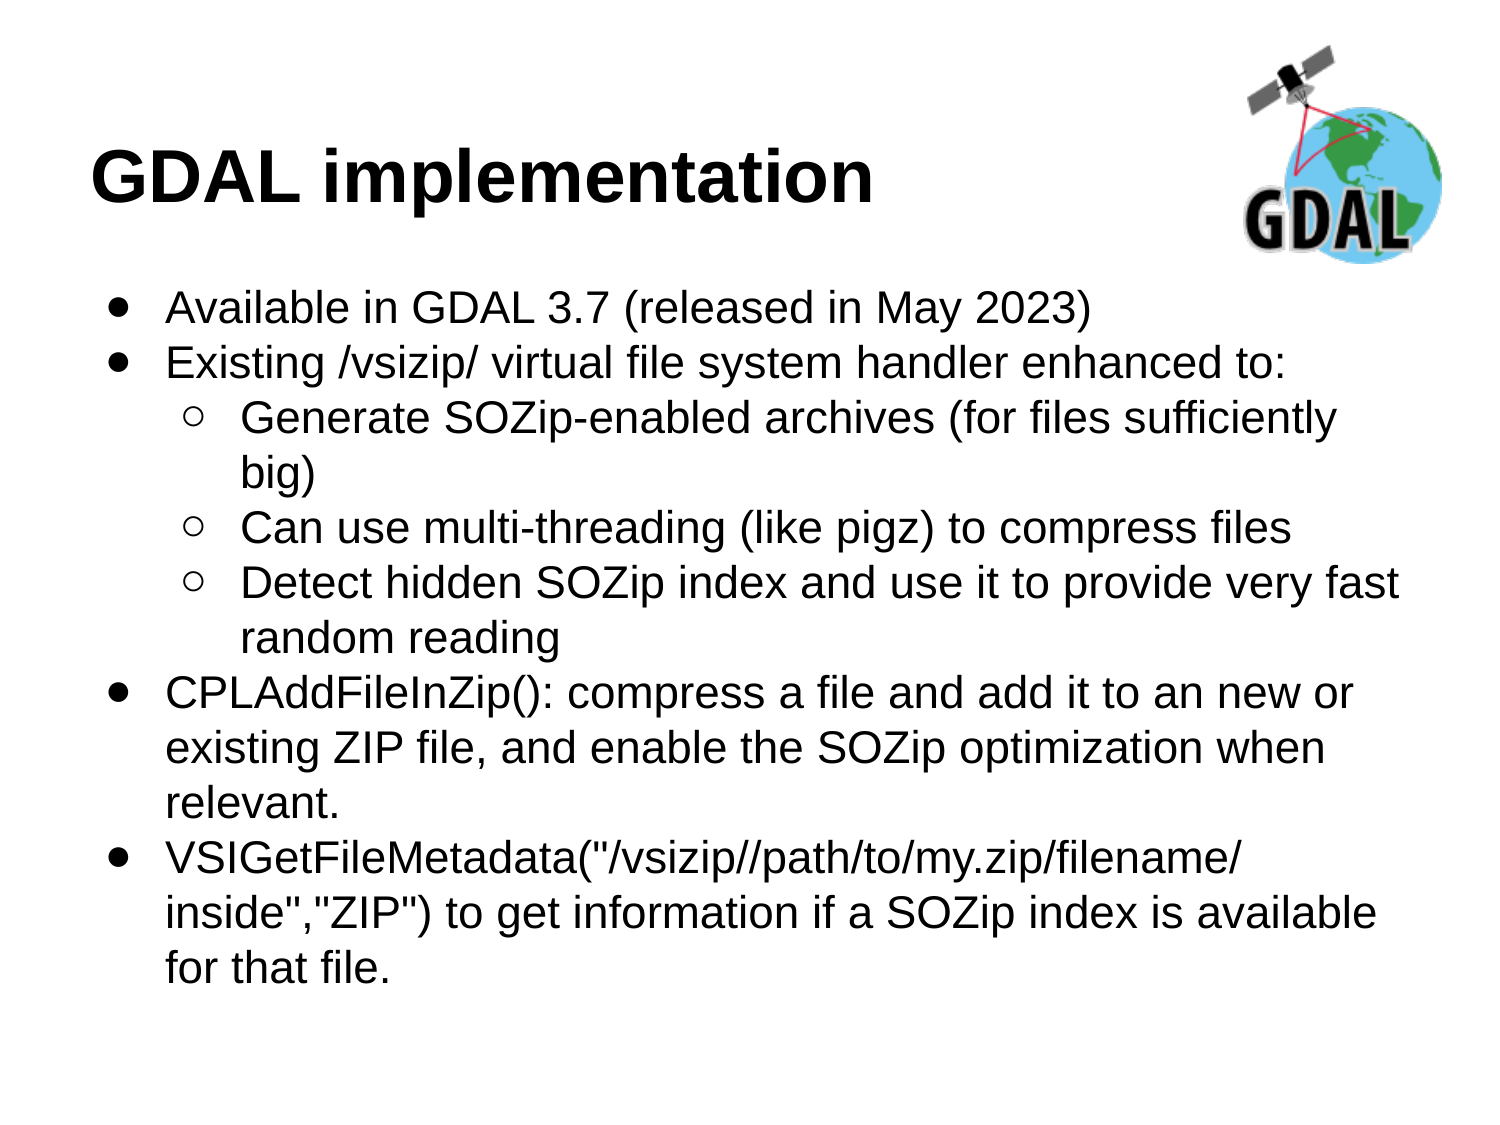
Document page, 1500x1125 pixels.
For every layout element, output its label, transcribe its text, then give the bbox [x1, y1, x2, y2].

list Available in GDAL 3.7 (released in May 2023) Existing /vsizip/ virtual file system handler enhanced to: Generate SOZip-enabled archives (for files sufficiently big) Can use multi-threading (like pigz) to compress files Detect hidden SOZip index and use it to provide very fast random reading CPLAddFileInZip(): compress a file and add it to an new or existing ZIP file, and enable the SOZip optimization when relevant. VSIGetFileMetadata("/vsizip//path/to/my.zip/filename/inside","ZIP") to get information if a SOZip index is available for that file. [75, 262, 1425, 1078]
picture [1243, 45, 1442, 264]
title GDAL implementation [75, 45, 1243, 233]
